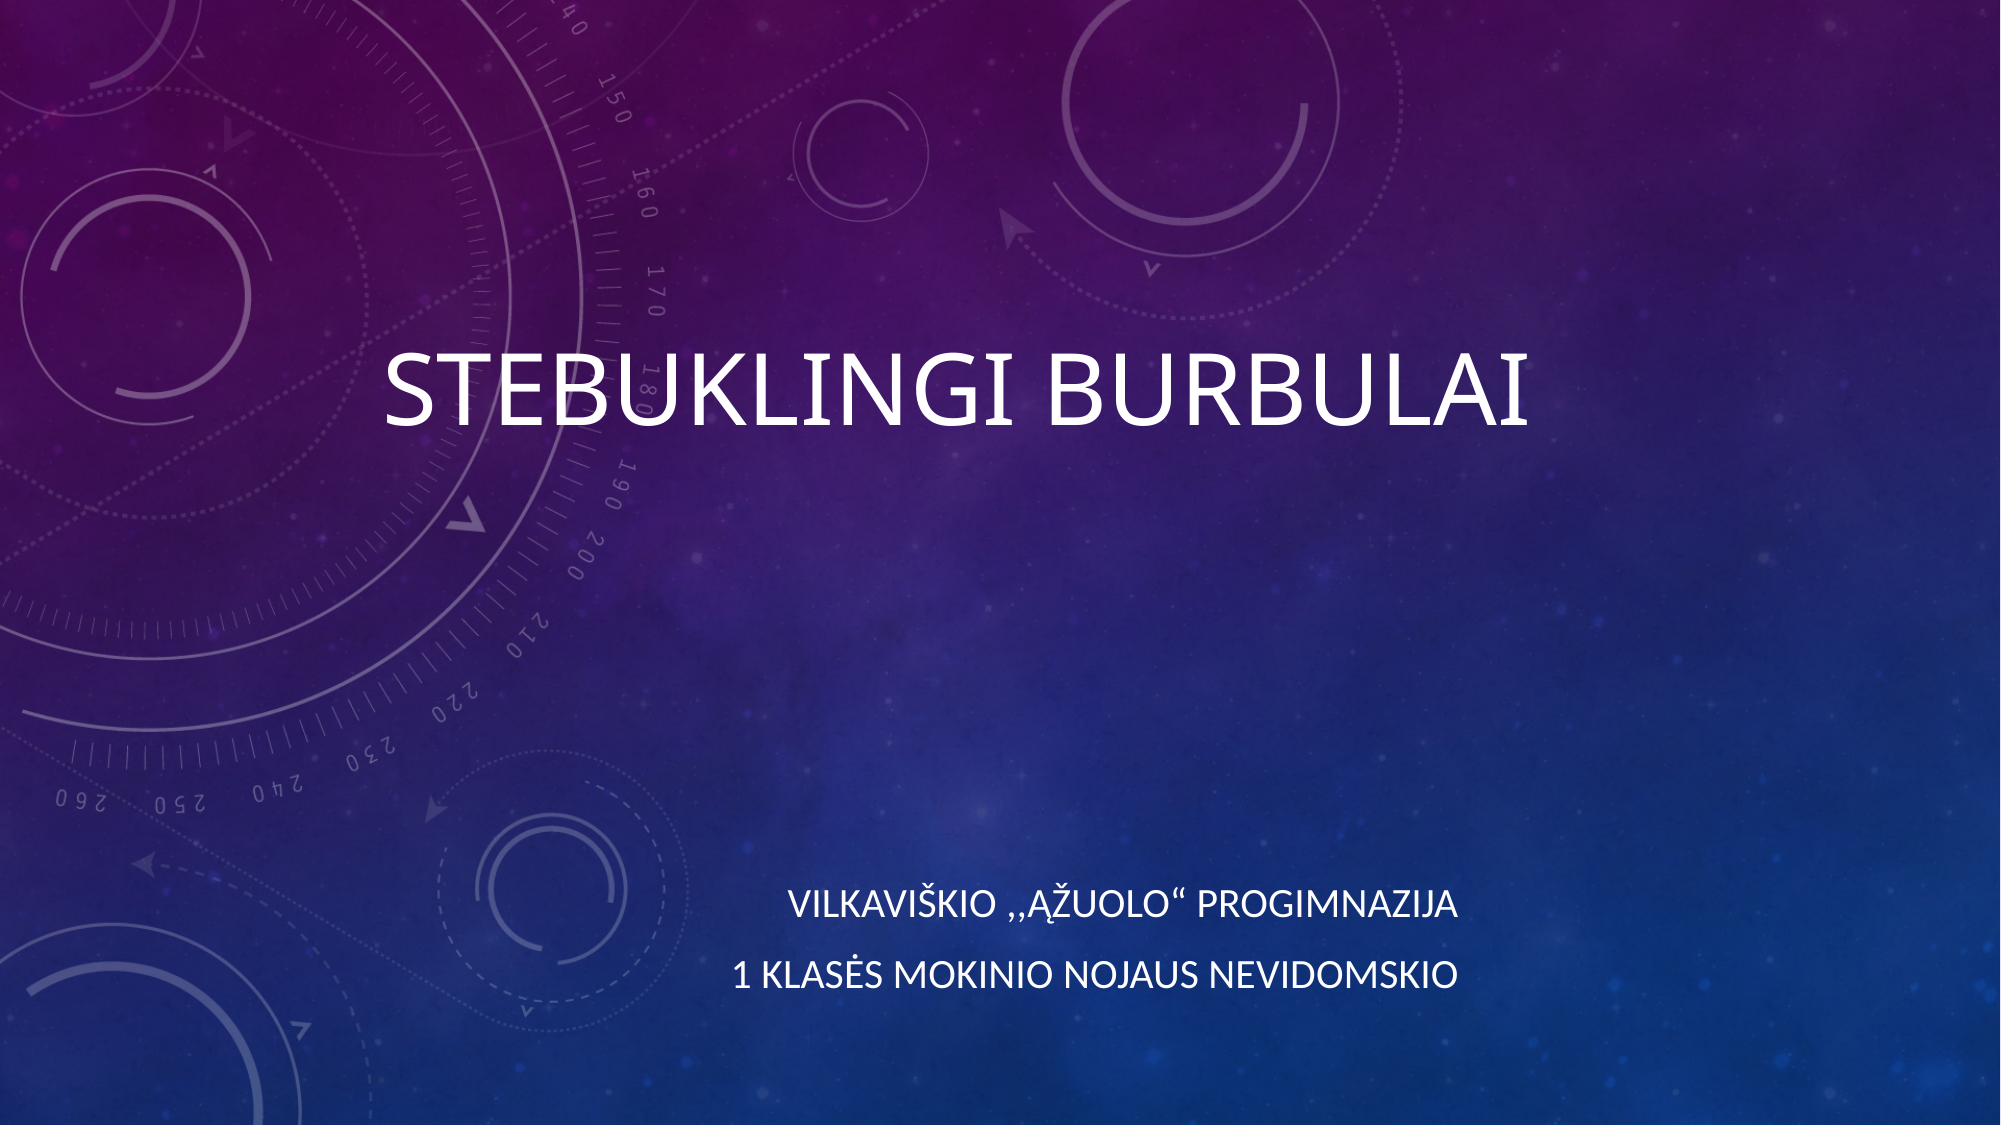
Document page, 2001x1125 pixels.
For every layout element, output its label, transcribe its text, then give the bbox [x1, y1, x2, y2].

title Stebuklingi burbulai [366, 157, 1548, 453]
subtitle VILKAVIŠKIO ,,ĄŽUOLO“ PROGIMNAZIJA 1 klasės mokinio NOJAUS nevidomskiO [715, 867, 1897, 1099]
